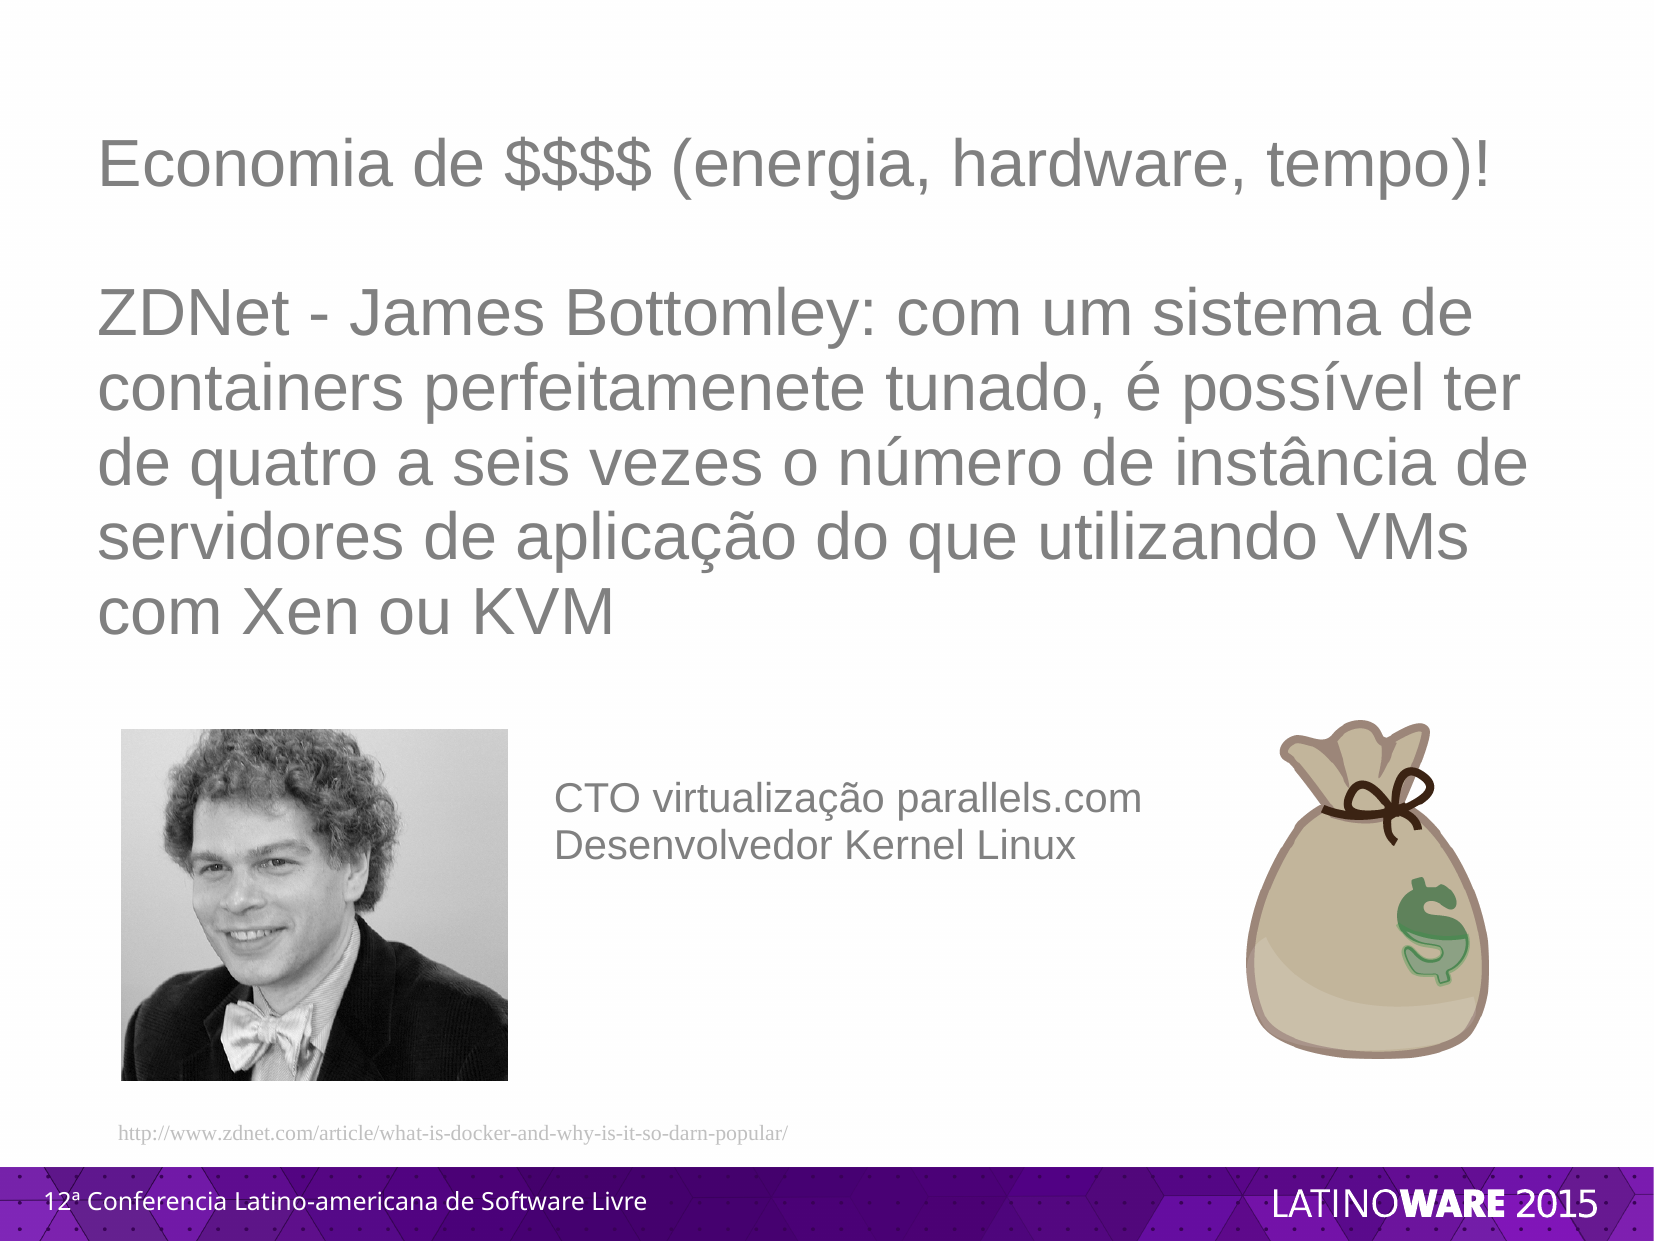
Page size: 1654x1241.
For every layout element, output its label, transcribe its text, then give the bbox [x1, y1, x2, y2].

picture [0, 0, 1654, 1241]
text_box CTO virtualização parallels.com Desenvolvedor Kernel Linux [539, 767, 1158, 876]
text_box Economia de $$$$ (energia, hardware, tempo)! ZDNet - James Bottomley: com um sistema de containers perfeitamenete tunado, é possível ter de quatro a seis vezes o número de instância de servidores de aplicação do que utilizando VMs com Xen ou KVM [82, 118, 1571, 1081]
text_box http://www.zdnet.com/article/what-is-docker-and-why-is-it-so-darn-popular/ [118, 1062, 1536, 1146]
text_box 12ª Conferencia Latino-americana de Software Livre [28, 1176, 1127, 1234]
